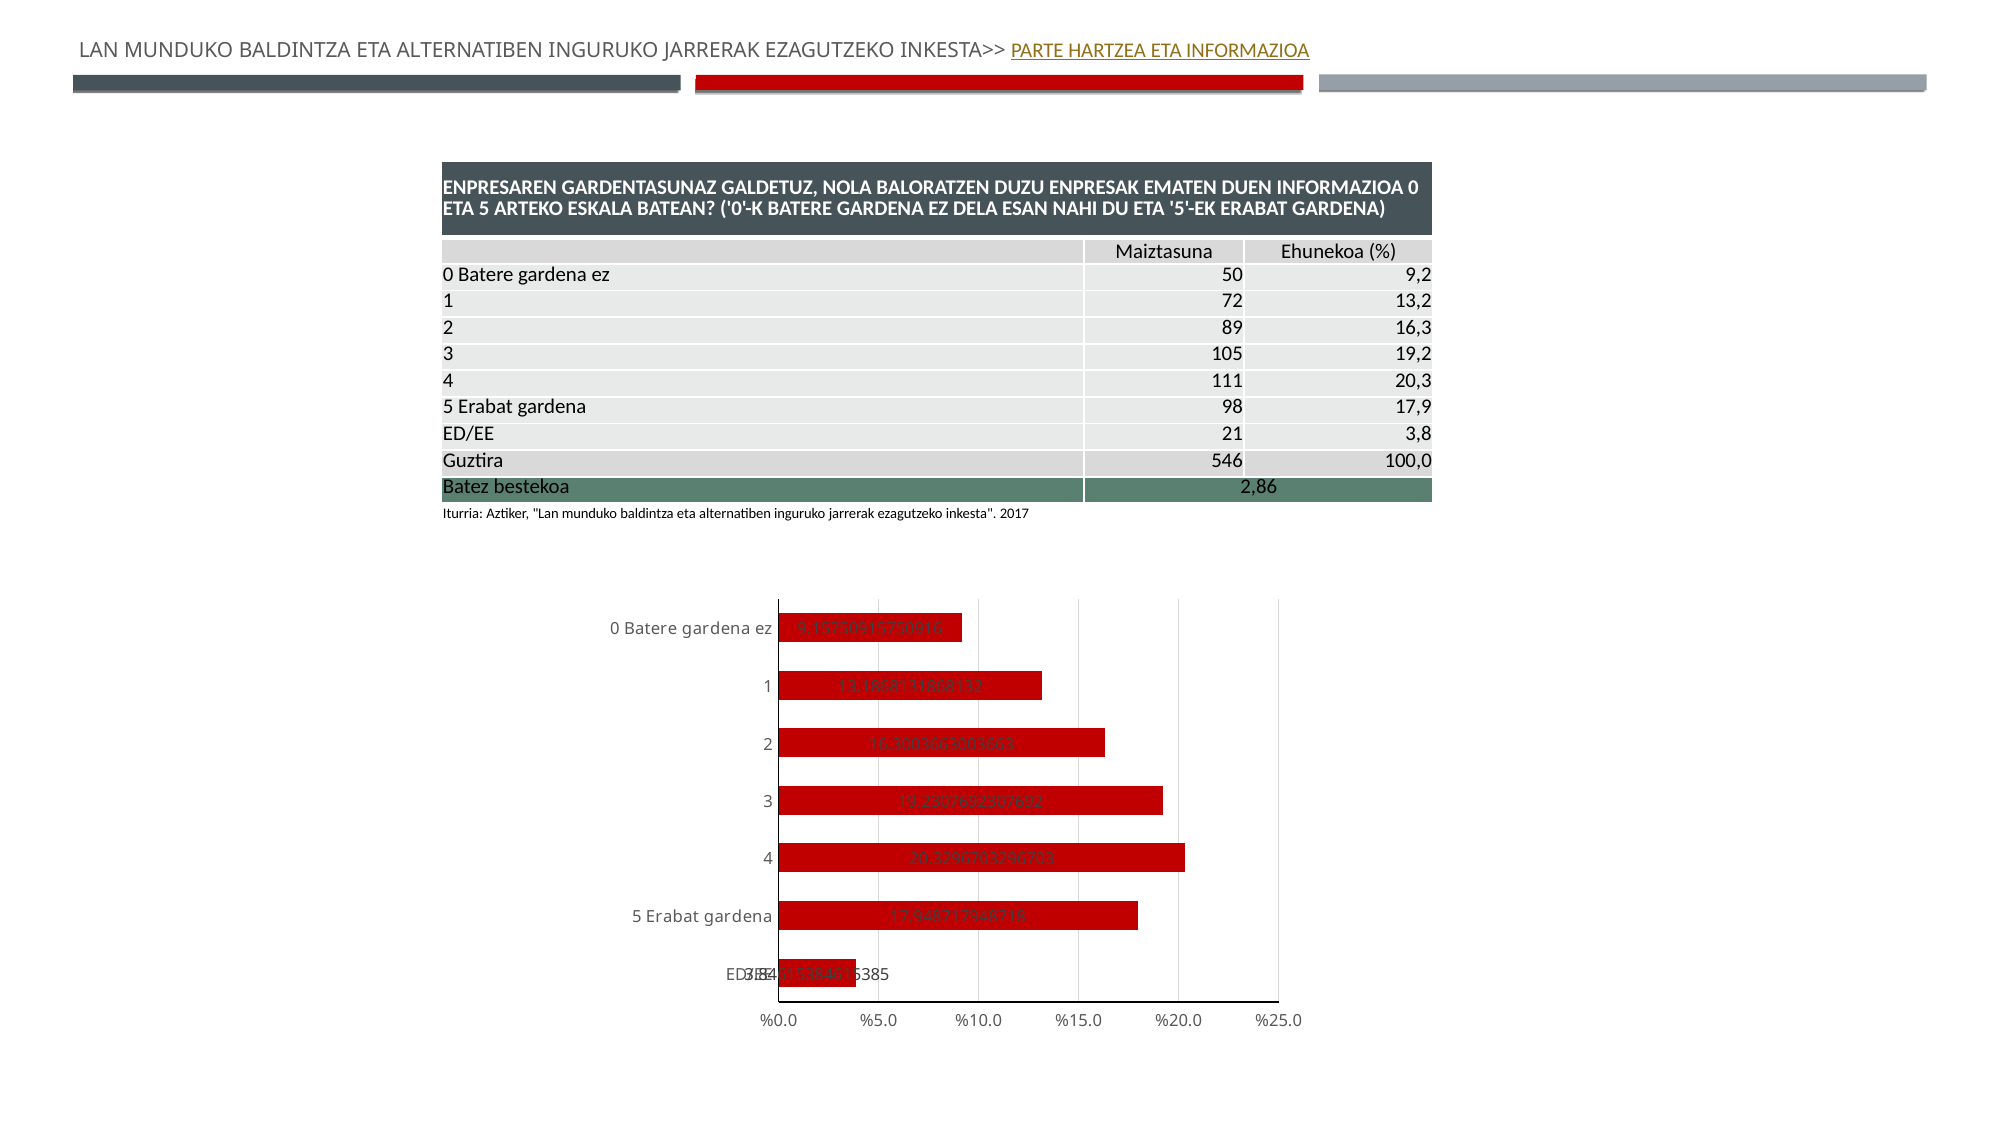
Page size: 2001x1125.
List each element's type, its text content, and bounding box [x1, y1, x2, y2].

table_cell Batez bestekoa [442, 478, 1083, 502]
table_cell 3,8 [1245, 424, 1432, 449]
table_cell 111 [1085, 371, 1243, 396]
table_cell 13,2 [1245, 291, 1432, 316]
table_cell 9,2 [1245, 265, 1432, 290]
table_cell 2 [442, 318, 1083, 343]
table_cell 0 Batere gardena ez [442, 265, 1083, 290]
table_cell 2,86 [1085, 478, 1432, 502]
table_cell 50 [1085, 265, 1243, 290]
text_box LAN MUNDUKO BALDINTZA ETA ALTERNATIBEN INGURUKO JARRERAK EZAGUTZEKO INKESTA>> PARTE HARTZEA ETA INFORMAZIOA [64, 29, 1926, 69]
table_header ENPRESAREN GARDENTASUNAZ GALDETUZ, NOLA BALORATZEN DUZU ENPRESAK EMATEN DUEN INFORMAZIOA 0 ETA 5 ARTEKO ESKALA BATEAN? ('0'-K BATERE GARDENA EZ DELA ESAN NAHI DU ETA '5'-EK ERABAT GARDENA) [442, 162, 1432, 235]
table_cell Guztira [442, 451, 1083, 476]
table_cell Iturria: Aztiker, "Lan munduko baldintza eta alternatiben inguruko jarrerak ezagutzeko inkesta". 2017 [442, 504, 1432, 521]
chart [595, 590, 1317, 1041]
table_cell 1 [442, 291, 1083, 316]
table_cell 19,2 [1245, 345, 1432, 369]
table_cell 100,0 [1245, 451, 1432, 476]
table_cell ED/EE [442, 424, 1083, 449]
table_cell 89 [1085, 318, 1243, 343]
table_cell 5 Erabat gardena [442, 398, 1083, 423]
table_cell 4 [442, 371, 1083, 396]
table_cell 105 [1085, 345, 1243, 369]
table_cell 20,3 [1245, 371, 1432, 396]
table_cell [442, 240, 1083, 263]
table_cell 72 [1085, 291, 1243, 316]
table_cell 17,9 [1245, 398, 1432, 423]
table_cell 21 [1085, 424, 1243, 449]
table_cell Ehunekoa (%) [1245, 240, 1432, 263]
table_cell 98 [1085, 398, 1243, 423]
table_cell 3 [442, 345, 1083, 369]
table_cell Maiztasuna [1085, 240, 1243, 263]
table_cell 546 [1085, 451, 1243, 476]
table_cell 16,3 [1245, 318, 1432, 343]
